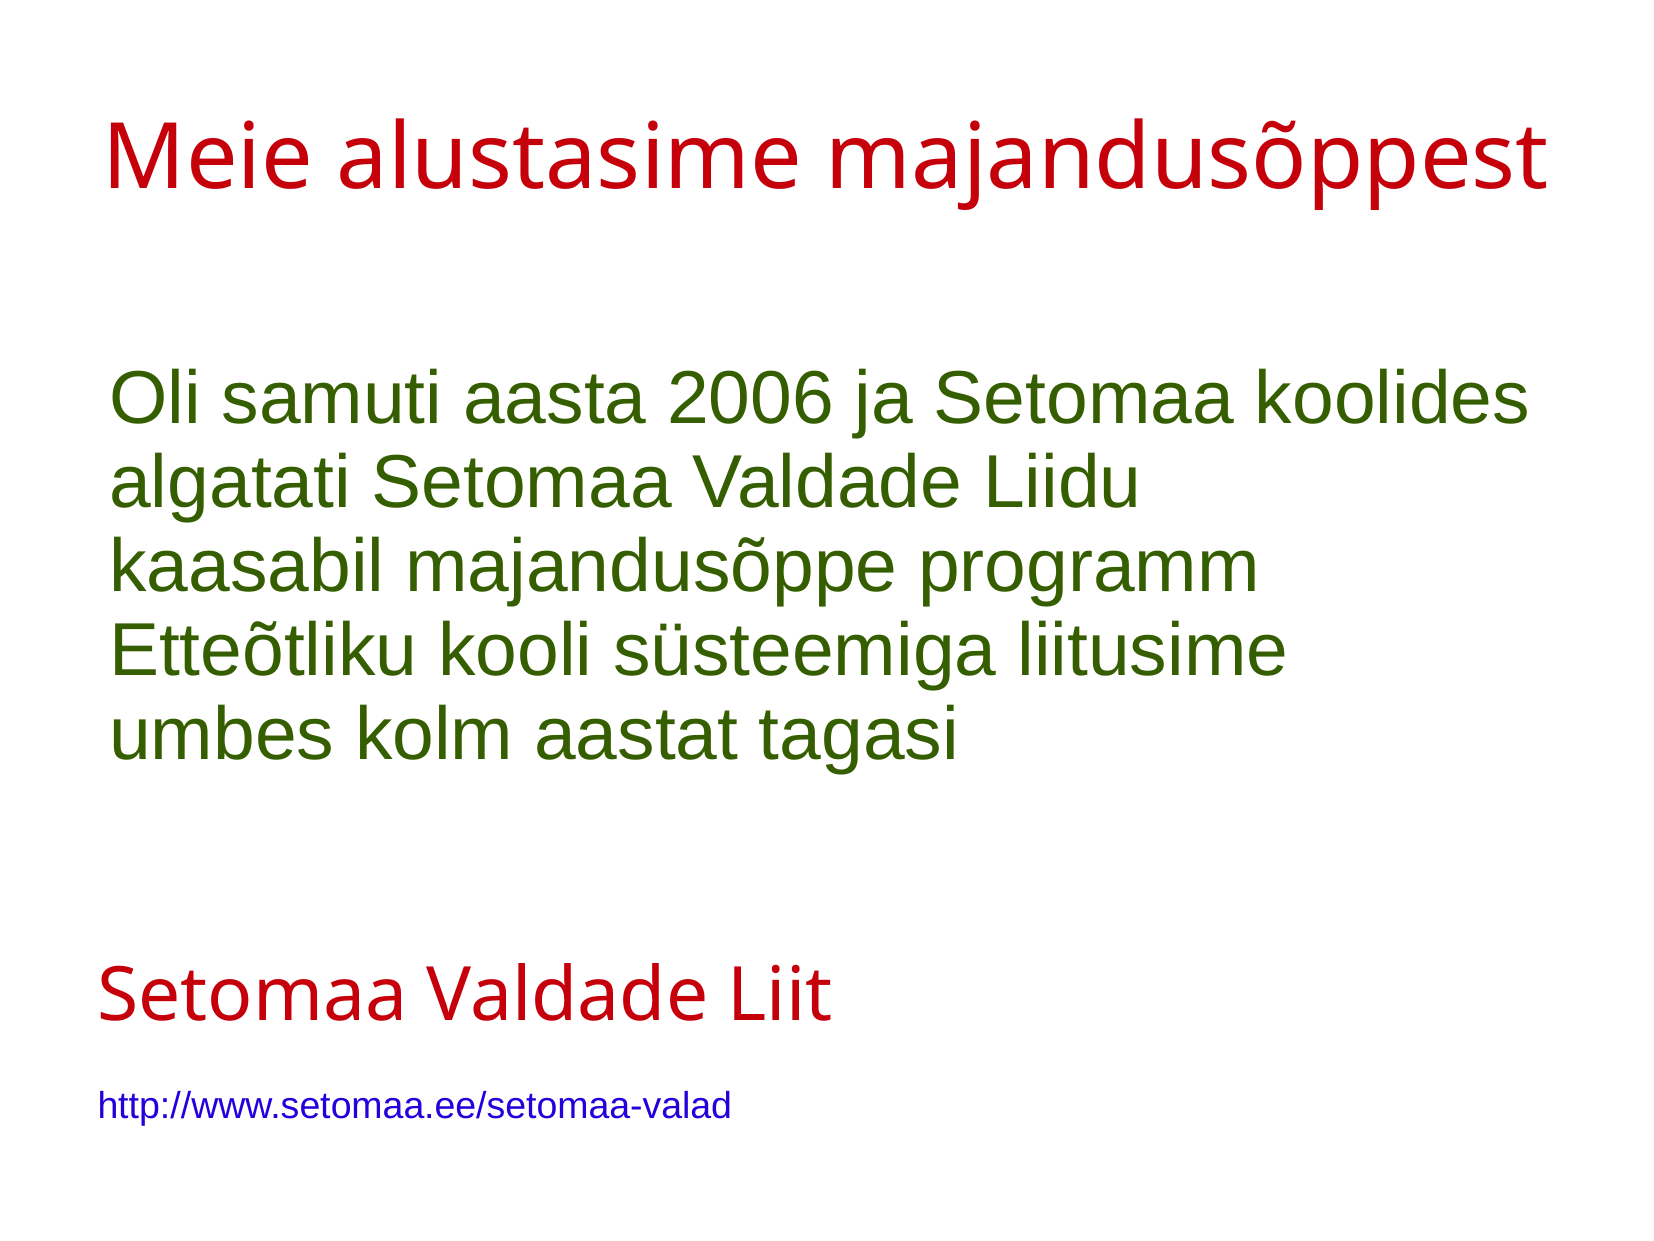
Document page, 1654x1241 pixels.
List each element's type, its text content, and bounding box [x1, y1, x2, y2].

text_box Setomaa Valdade Liit http://www.setomaa.ee/setomaa-valad [82, 933, 800, 1160]
text_box Oli samuti aasta 2006 ja Setomaa koolides algatati Setomaa Valdade Liidu kaasabil majandusõppe programm Etteõtliku kooli süsteemiga liitusime umbes kolm aastat tagasi [94, 348, 1547, 784]
title Meie alustasime majandusõppest [82, 49, 1571, 257]
